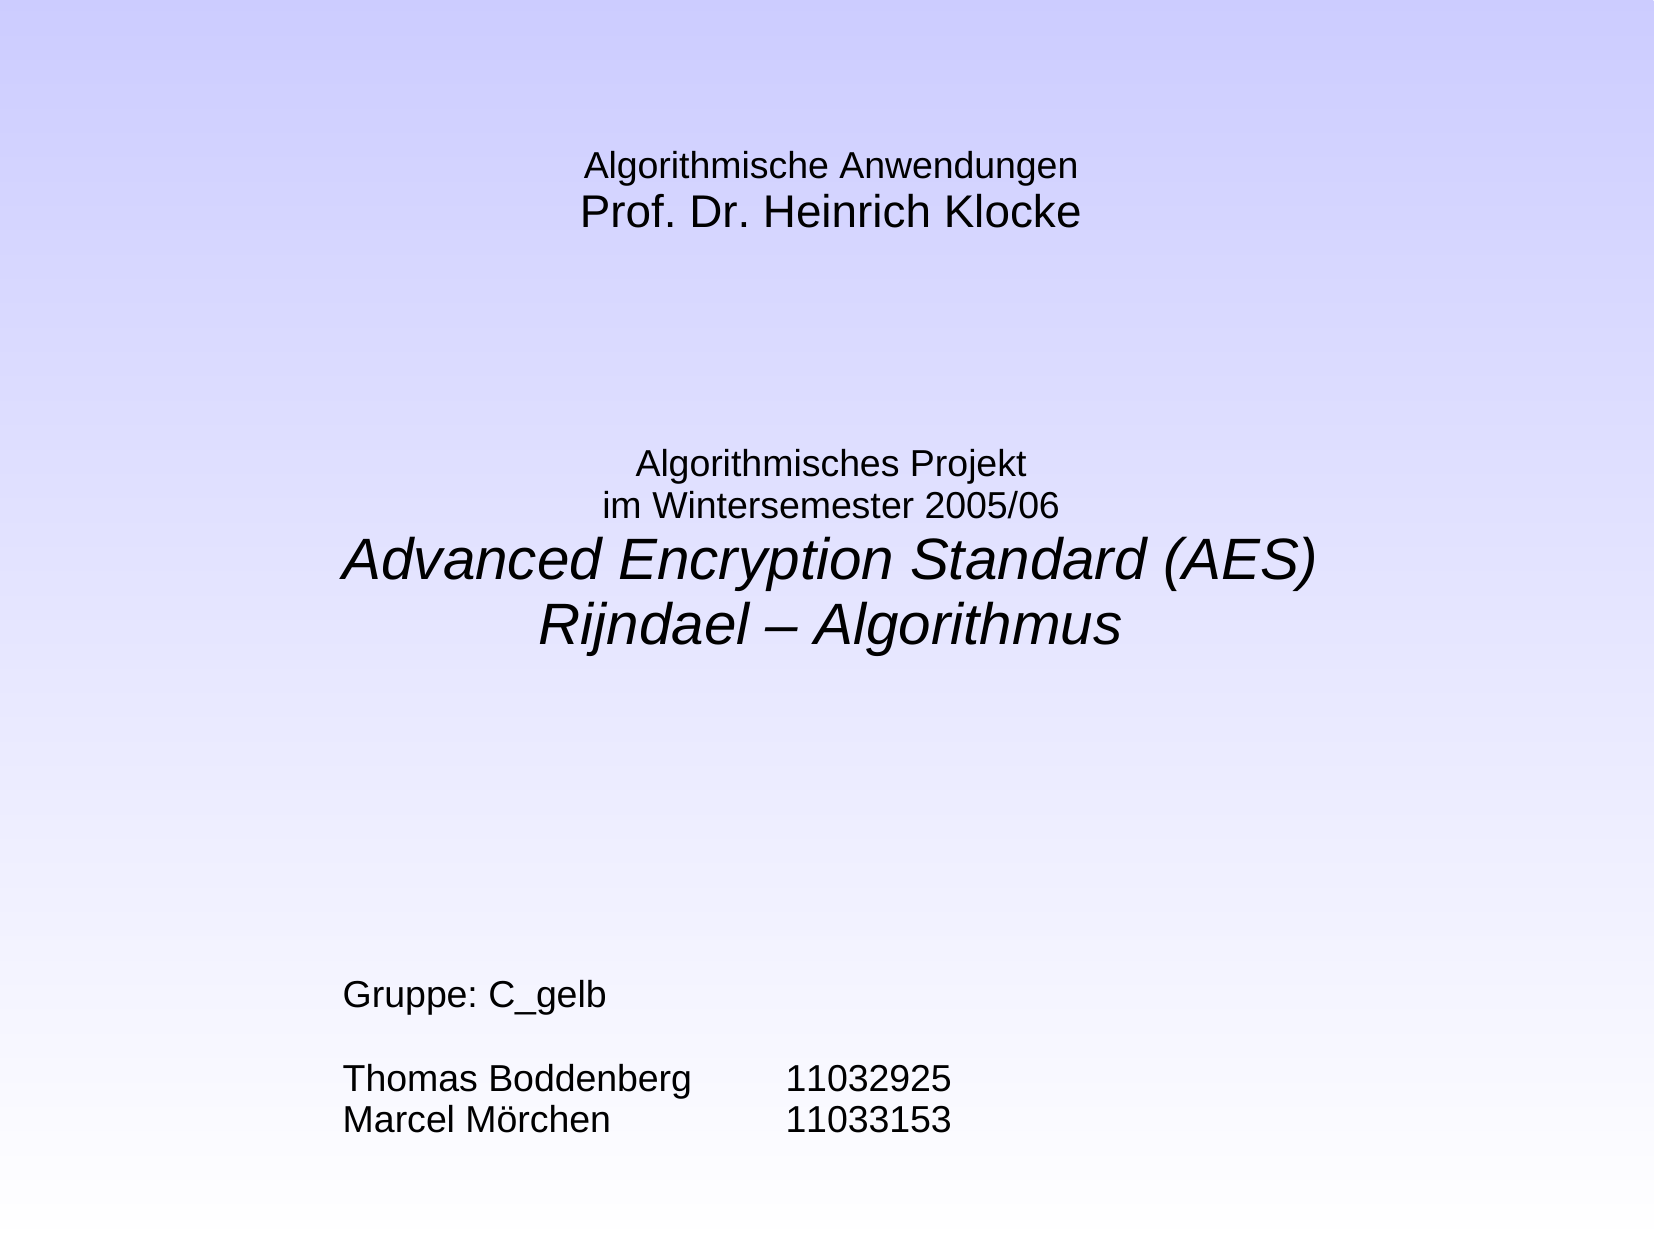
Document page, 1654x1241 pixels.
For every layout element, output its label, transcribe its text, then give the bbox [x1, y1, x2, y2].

text_box Algorithmische Anwendungen Prof. Dr. Heinrich Klocke Algorithmisches Projekt im Wintersemester 2005/06 Advanced Encryption Standard (AES) Rijndael – Algorithmus Gruppe: C_gelb Thomas Boddenberg 11032925 Marcel Mörchen 11033153 [327, 136, 1335, 1146]
